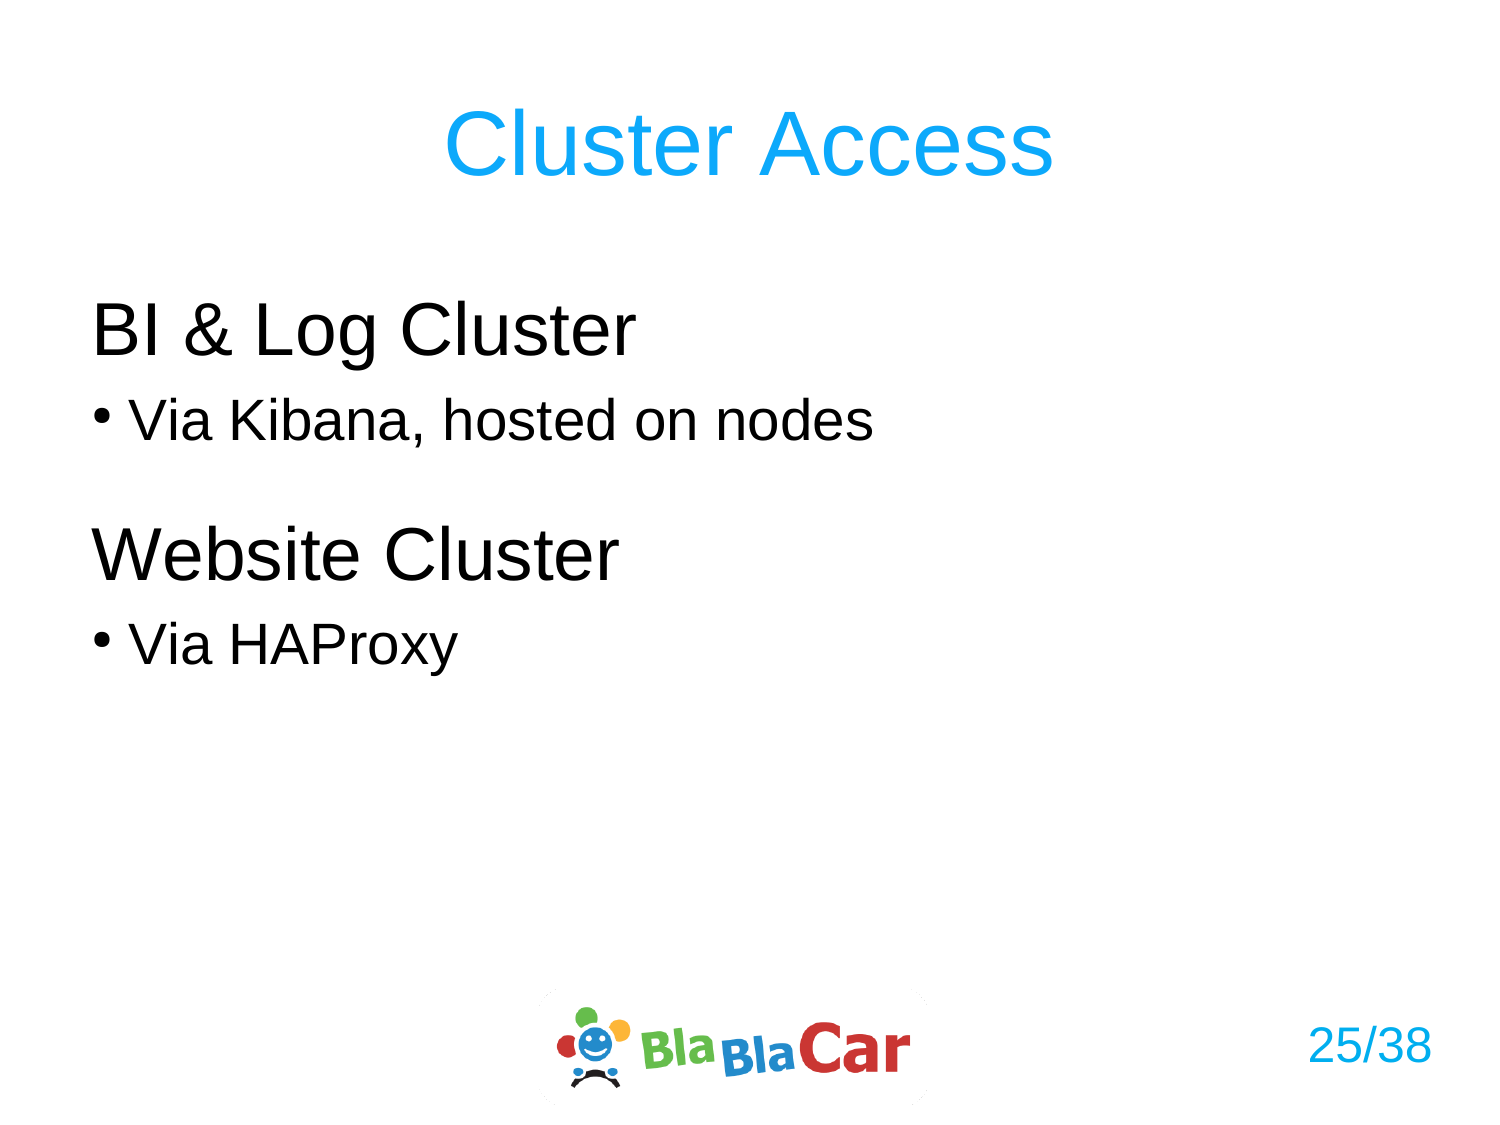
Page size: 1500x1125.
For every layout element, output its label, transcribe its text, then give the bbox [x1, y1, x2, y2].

title Cluster Access [75, 45, 1426, 233]
text_box Via Kibana, hosted on nodes [76, 374, 1424, 460]
text_box BI & Log Cluster [76, 273, 1424, 374]
text_box Via HAProxy [76, 598, 1424, 685]
text_box Website Cluster [76, 497, 1424, 598]
